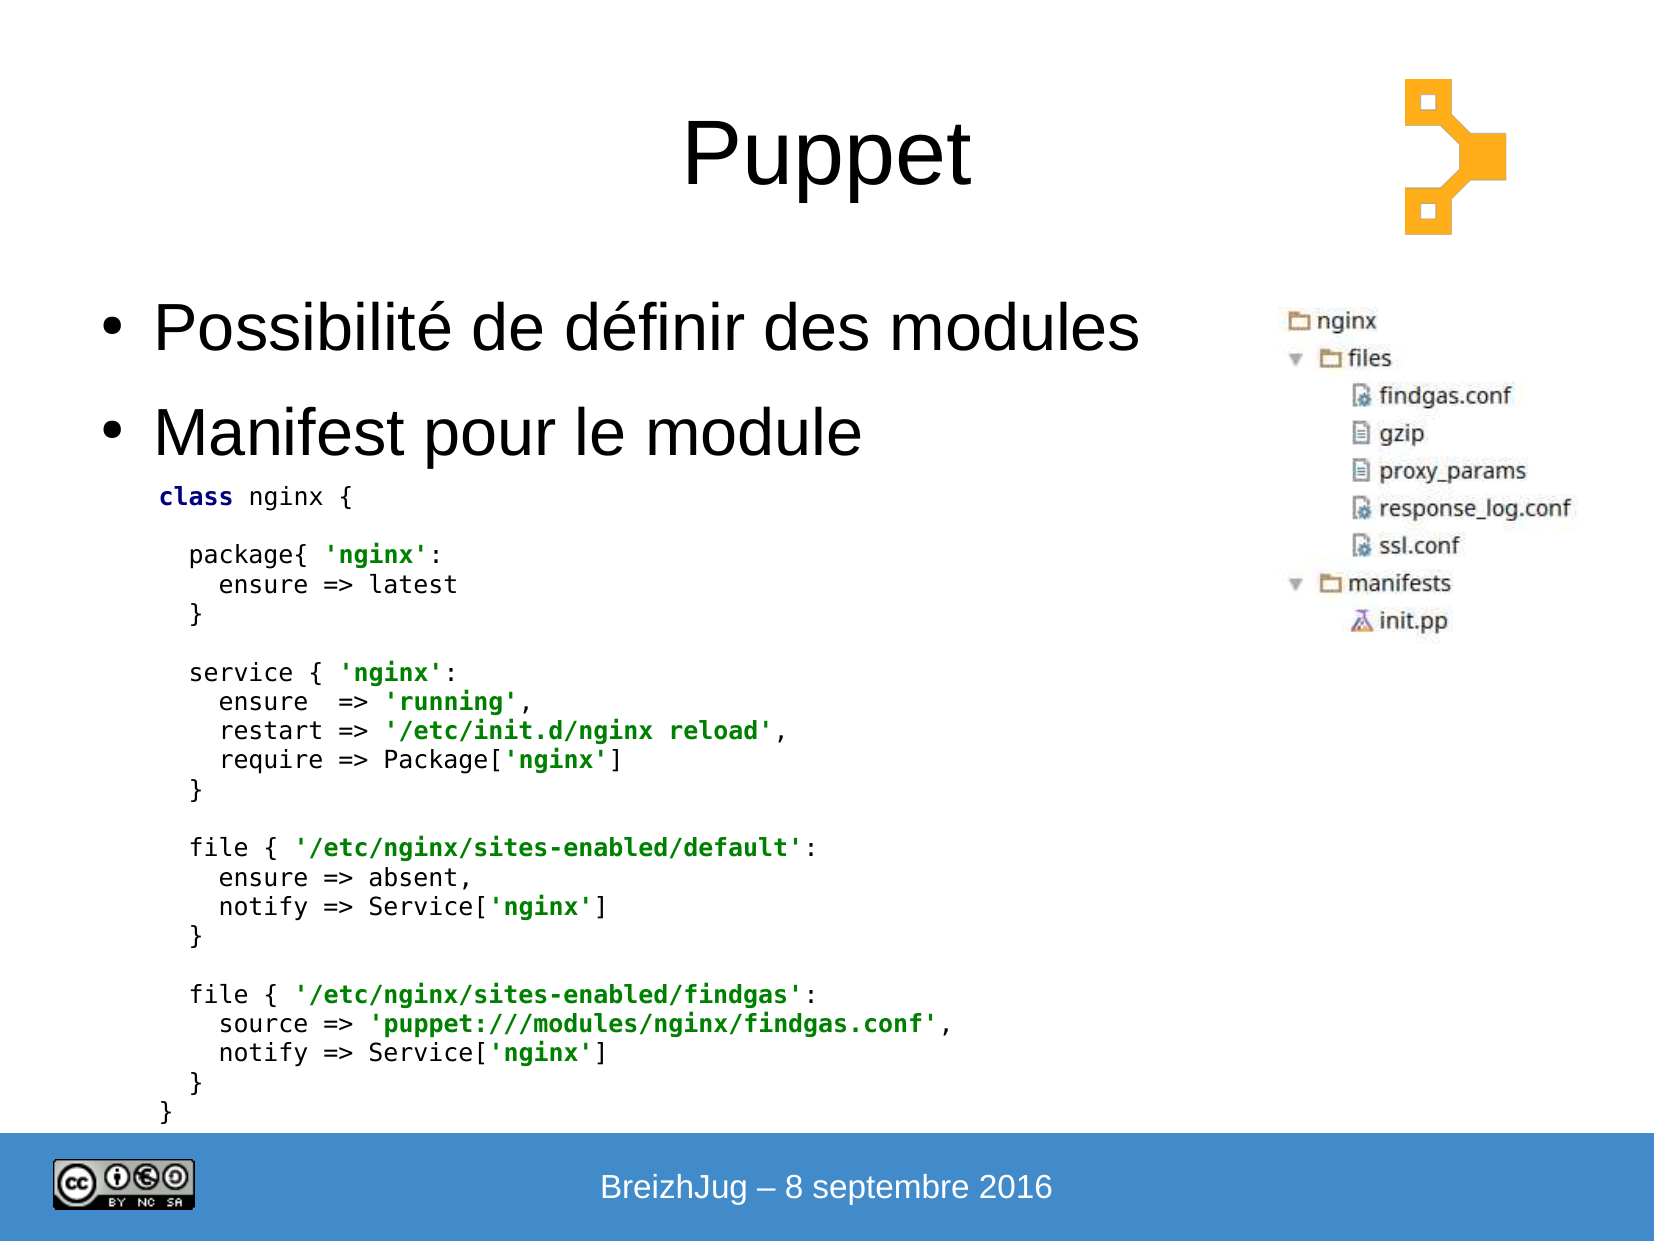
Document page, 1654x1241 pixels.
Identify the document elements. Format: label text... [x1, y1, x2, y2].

picture [1278, 307, 1583, 647]
picture [53, 1159, 195, 1210]
picture [1405, 79, 1508, 237]
list Possibilité de définir des modules Manifest pour le module [82, 290, 1571, 1010]
title Puppet [82, 49, 1571, 257]
text_box class nginx { package{ 'nginx': ensure => latest } service { 'nginx': ensure => 'running', restart => '/etc/init.d/nginx reload', require => Package['nginx'] } file { '/etc/nginx/sites-enabled/default': ensure => absent, notify => Service['nginx'] } file { '/etc/nginx/sites-enabled/findgas': source => 'puppet:///modules/nginx/findgas.conf', notify => Service['nginx'] } } [143, 474, 969, 1134]
